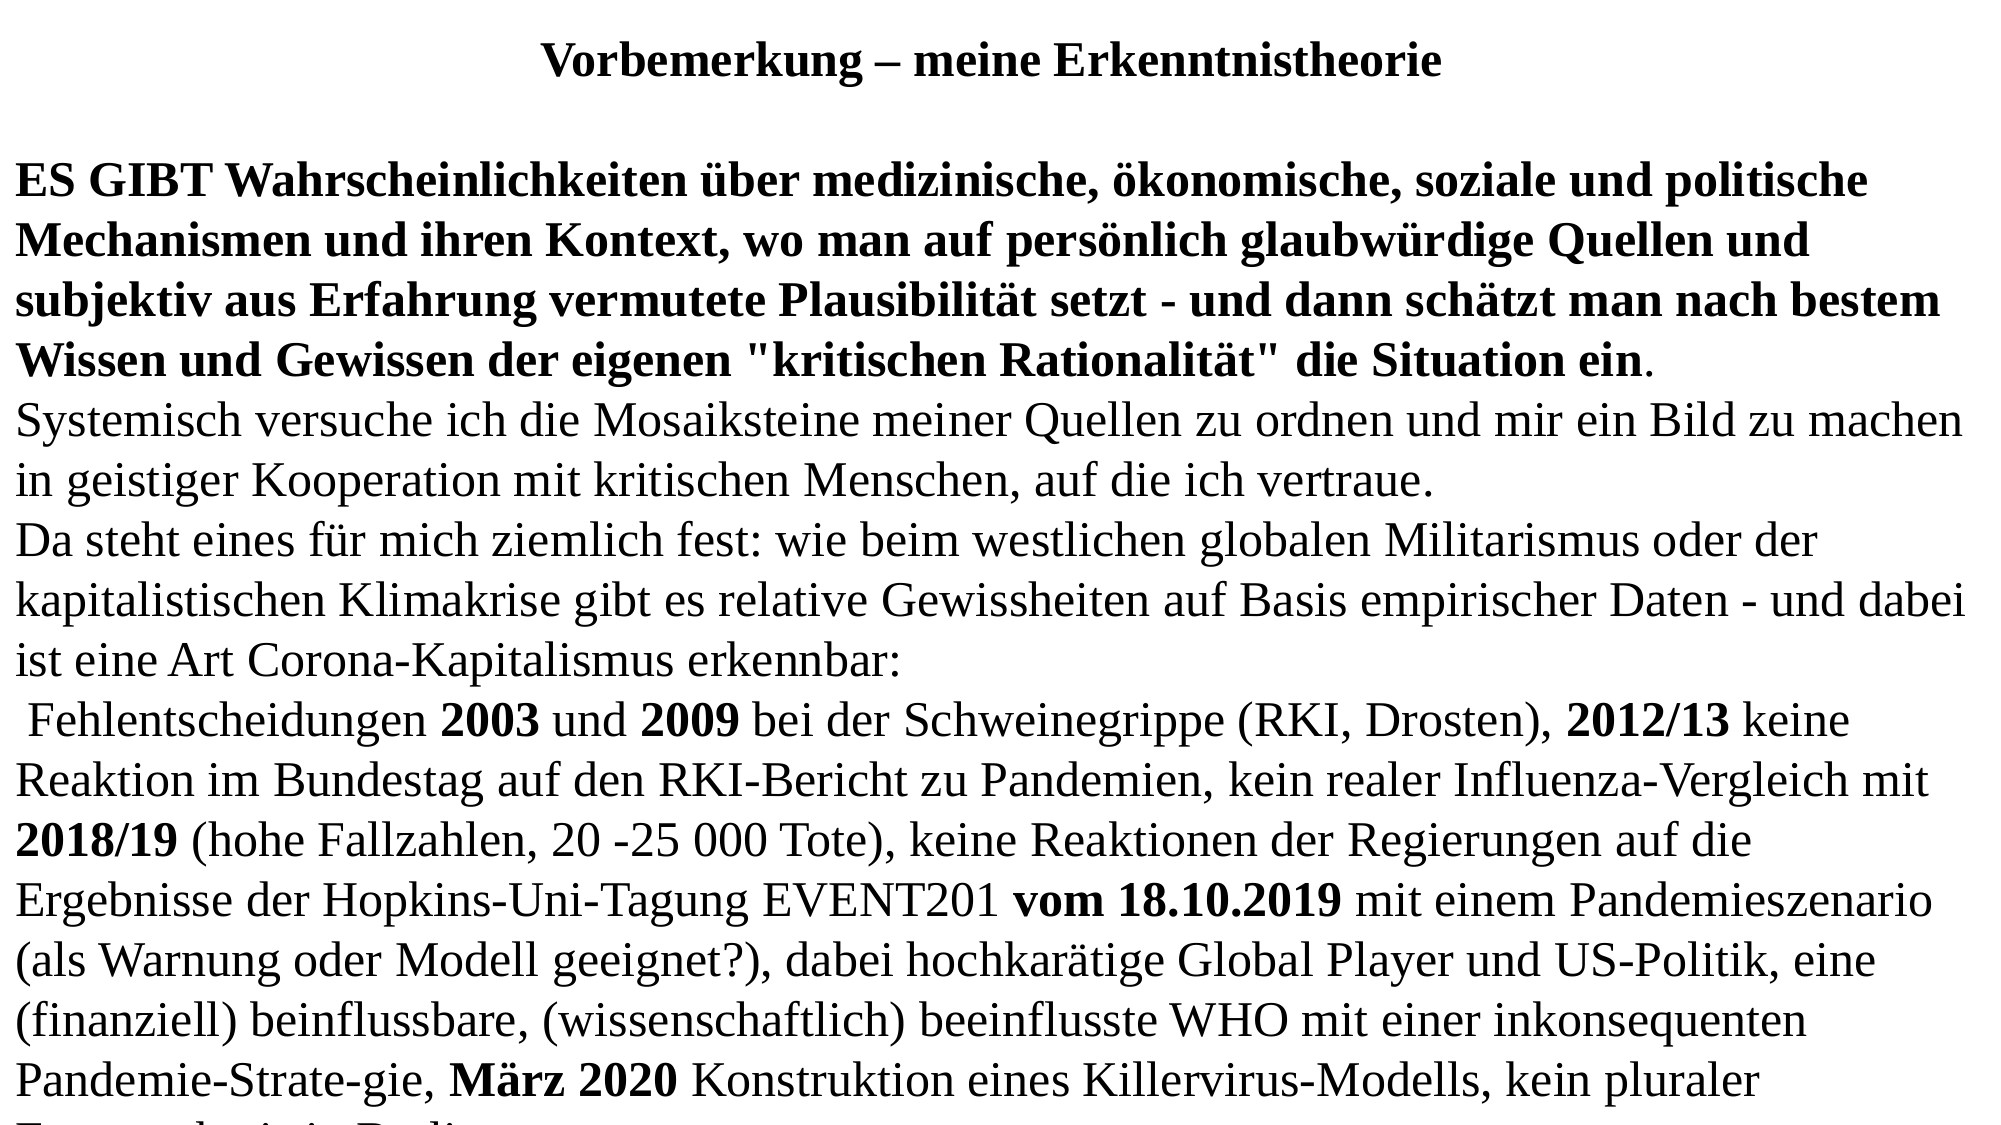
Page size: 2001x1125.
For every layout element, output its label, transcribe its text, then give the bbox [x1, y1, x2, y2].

text_box Vorbemerkung – meine Erkenntnistheorie ES GIBT Wahrscheinlichkeiten über medizinische, ökonomische, soziale und politische Mechanismen und ihren Kontext, wo man auf persönlich glaubwürdige Quellen und subjektiv aus Erfahrung vermutete Plausibilität setzt - und dann schätzt man nach bestem Wissen und Gewissen der eigenen "kritischen Rationalität" die Situation ein. Systemisch versuche ich die Mosaiksteine meiner Quellen zu ordnen und mir ein Bild zu machen in geistiger Kooperation mit kritischen Menschen, auf die ich vertraue. Da steht eines für mich ziemlich fest: wie beim westlichen globalen Militarismus oder der kapitalistischen Klimakrise gibt es relative Gewissheiten auf Basis empirischer Daten - und dabei ist eine Art Corona-Kapitalismus erkennbar: Fehlentscheidungen 2003 und 2009 bei der Schweinegrippe (RKI, Drosten), 2012/13 keine Reaktion im Bundestag auf den RKI-Bericht zu Pandemien, kein realer Influenza-Vergleich mit 2018/19 (hohe Fallzahlen, 20 -25 000 Tote), keine Reaktionen der Regierungen auf die Ergebnisse der Hopkins-Uni-Tagung EVENT201 vom 18.10.2019 mit einem Pandemieszenario (als Warnung oder Modell geeignet?), dabei hochkarätige Global Player und US-Politik, eine (finanziell) beinflussbare, (wissenschaftlich) beeinflusste WHO mit einer inkonsequenten Pandemie-Strate-gie, März 2020 Konstruktion eines Killervirus-Modells, kein pluraler Expertenkreis in Berlin. [0, 19, 2000, 1125]
